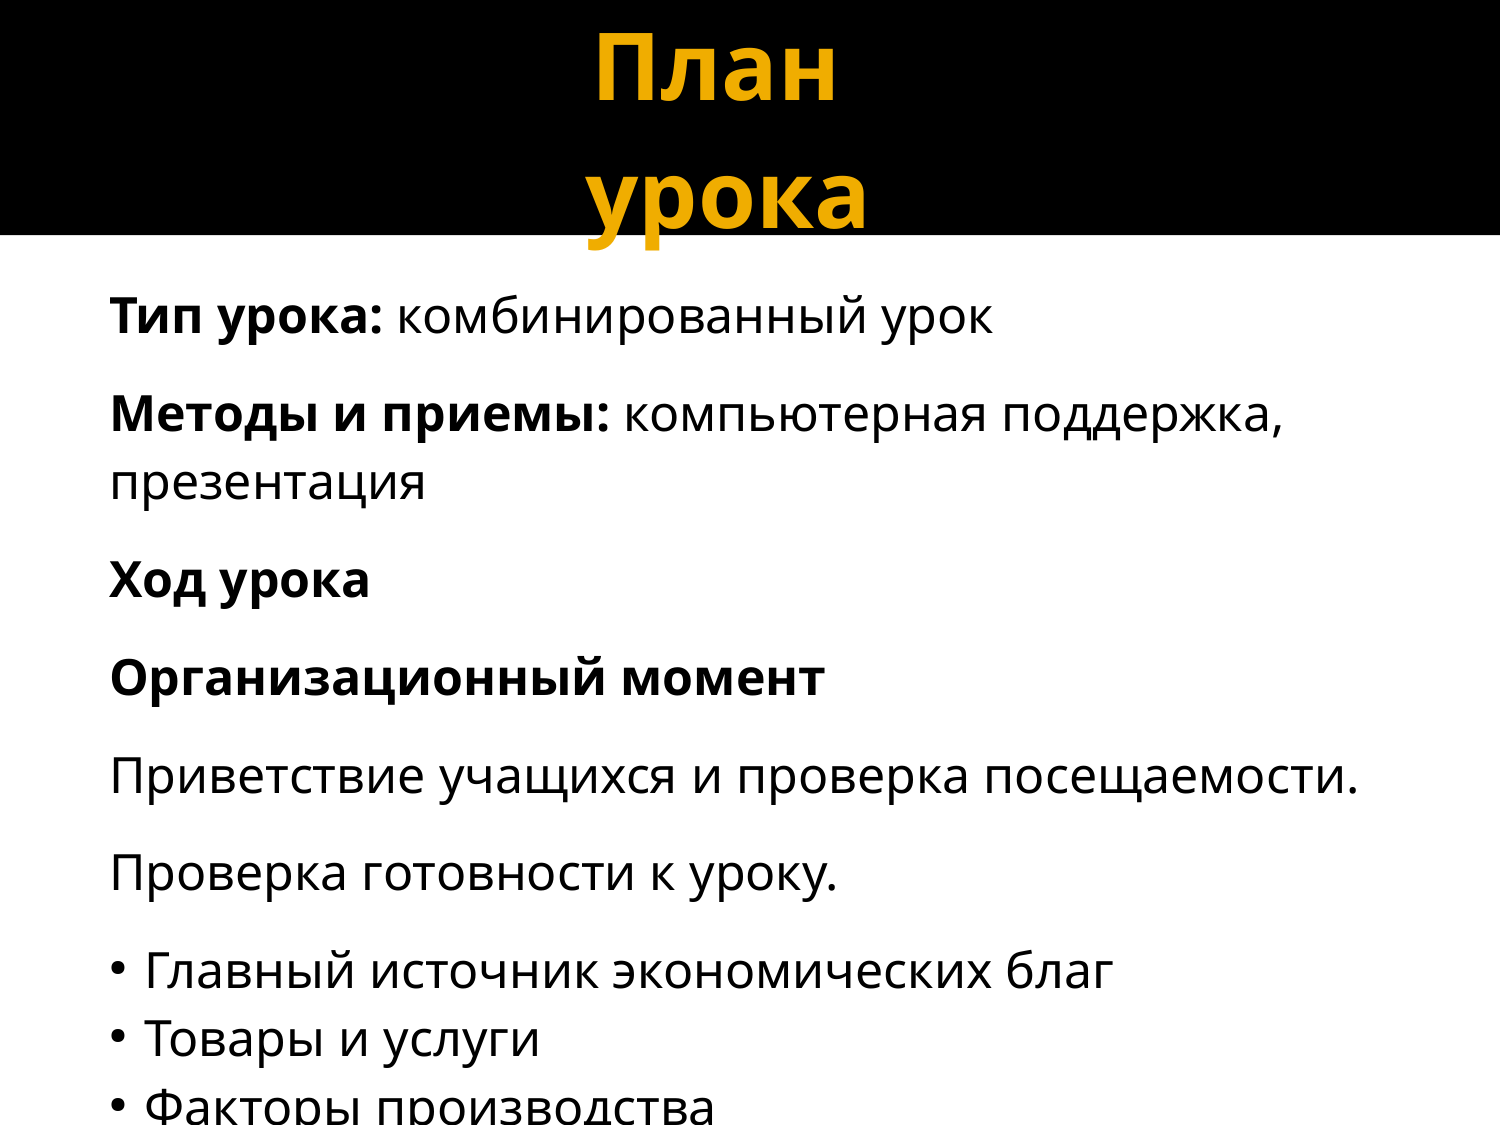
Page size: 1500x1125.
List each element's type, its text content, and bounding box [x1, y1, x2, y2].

text_box План урока [464, 70, 993, 186]
text_box Тип урока: комбинированный урок Методы и приемы: компьютерная поддержка, презентация Ход урока Организационный момент Приветствие учащихся и проверка посещаемости. Проверка готовности к уроку. Главный источник экономических благ Товары и услуги Факторы производства Разделение труда и специализация [94, 272, 1418, 1075]
